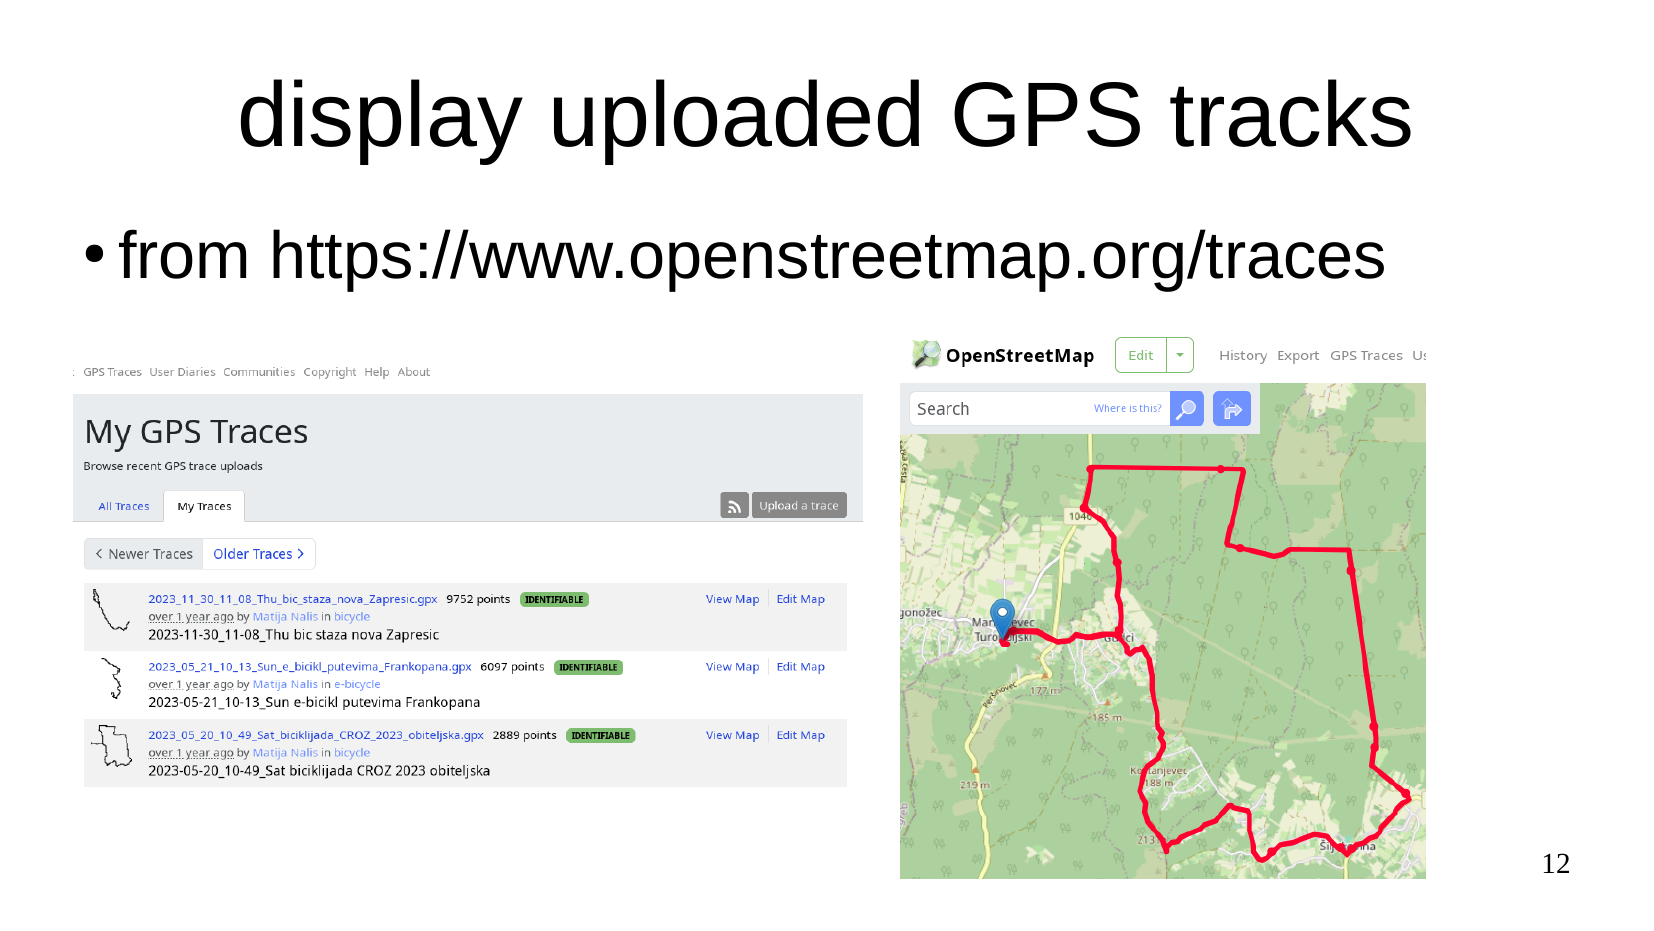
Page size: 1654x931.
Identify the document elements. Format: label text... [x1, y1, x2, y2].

list from https://www.openstreetmap.org/traces [82, 217, 1651, 301]
title display uploaded GPS tracks [82, 37, 1571, 193]
picture [900, 326, 1426, 879]
picture [73, 348, 863, 788]
